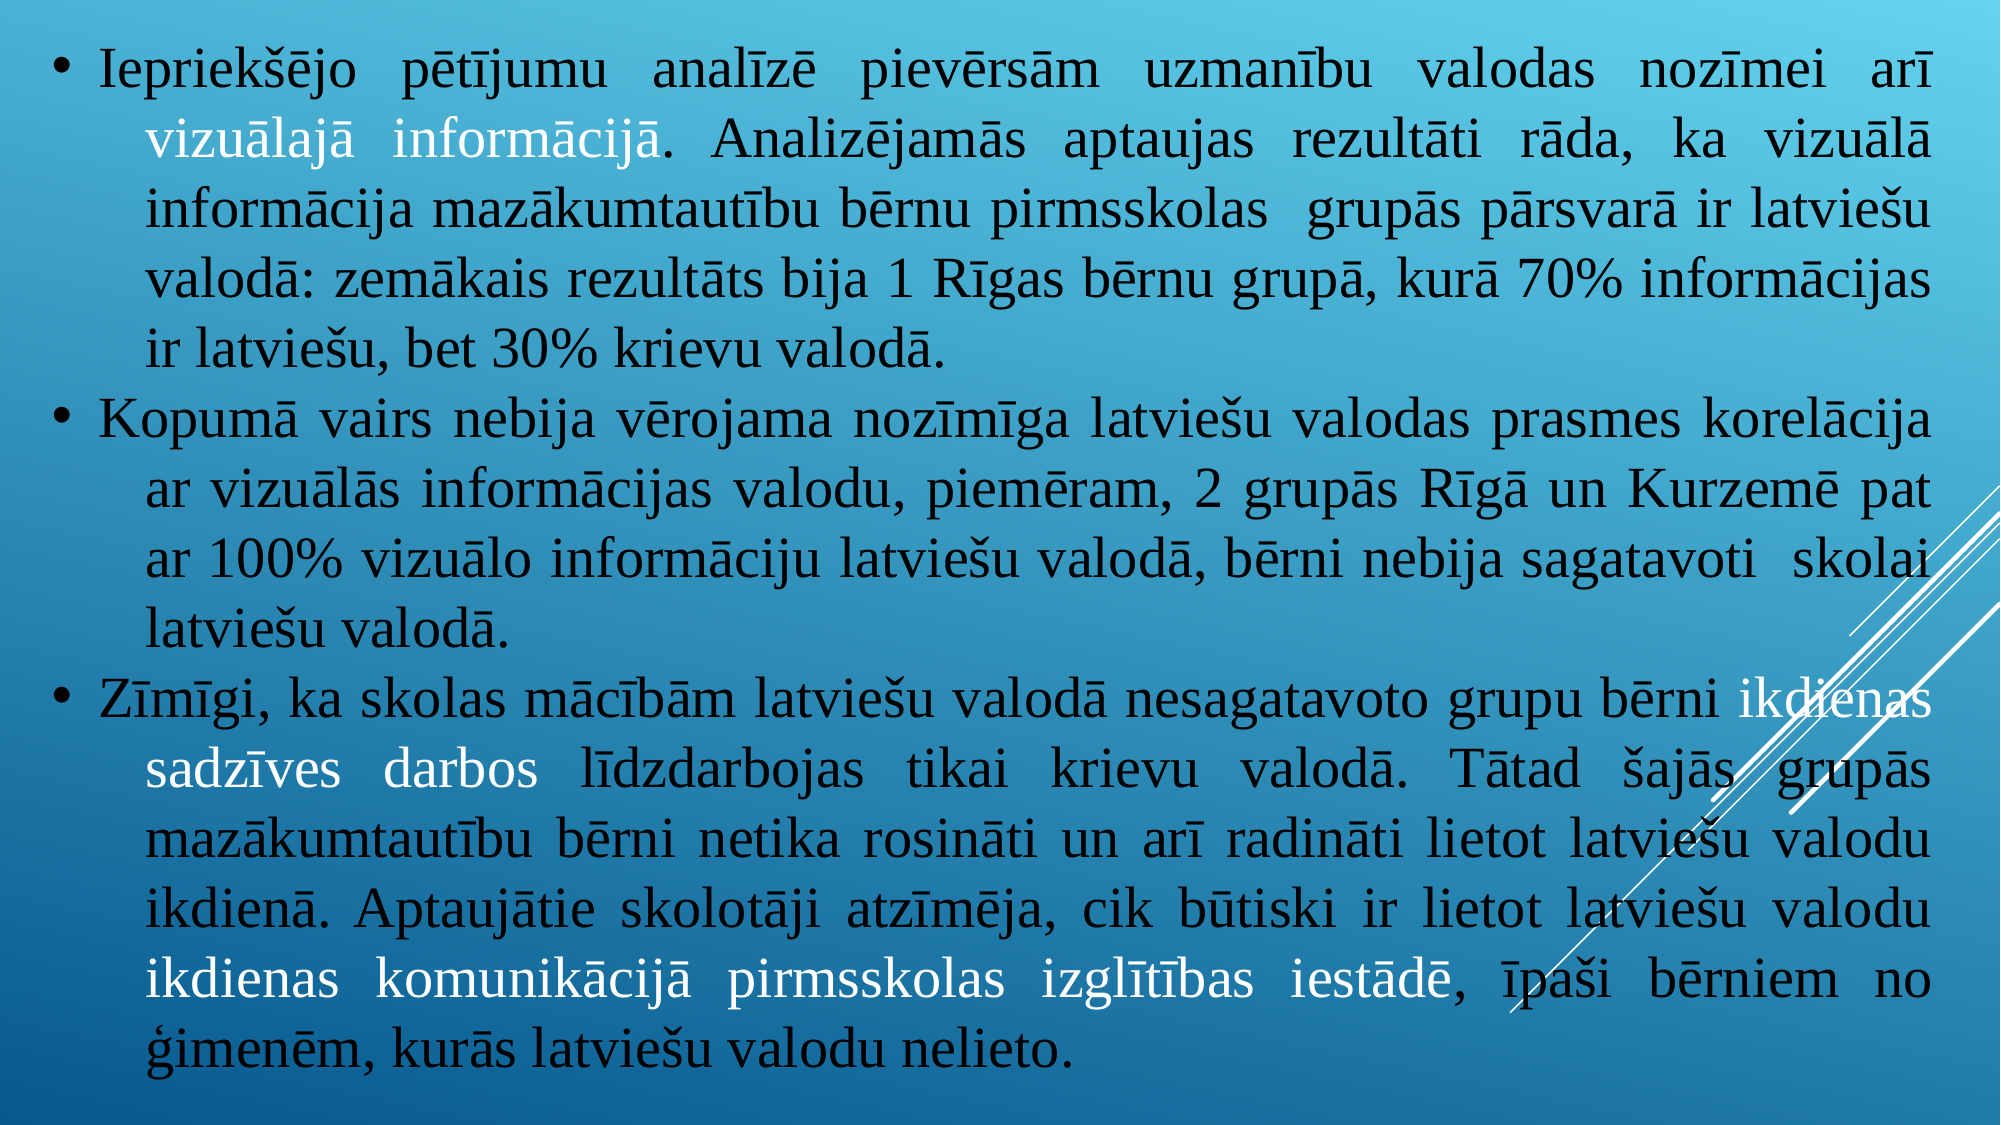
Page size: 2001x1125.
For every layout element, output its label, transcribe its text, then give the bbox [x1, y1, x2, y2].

text_box Iepriekšējo pētījumu analīzē pievērsām uzmanību valodas nozīmei arī vizuālajā informācijā. Analizējamās aptaujas rezultāti rāda, ka vizuālā informācija mazākumtautību bērnu pirmsskolas grupās pārsvarā ir latviešu valodā: zemākais rezultāts bija 1 Rīgas bērnu grupā, kurā 70% informācijas ir latviešu, bet 30% krievu valodā. Kopumā vairs nebija vērojama nozīmīga latviešu valodas prasmes korelācija ar vizuālās informācijas valodu, piemēram, 2 grupās Rīgā un Kurzemē pat ar 100% vizuālo informāciju latviešu valodā, bērni nebija sagatavoti skolai latviešu valodā. Zīmīgi, ka skolas mācībām latviešu valodā nesagatavoto grupu bērni ikdienas sadzīves darbos līdzdarbojas tikai krievu valodā. Tātad šajās grupās mazākumtautību bērni netika rosināti un arī radināti lietot latviešu valodu ikdienā. Aptaujātie skolotāji atzīmēja, cik būtiski ir lietot latviešu valodu ikdienas komunikācijā pirmsskolas izglītības iestādē, īpaši bērniem no ģimenēm, kurās latviešu valodu nelieto. [37, 22, 1948, 1086]
